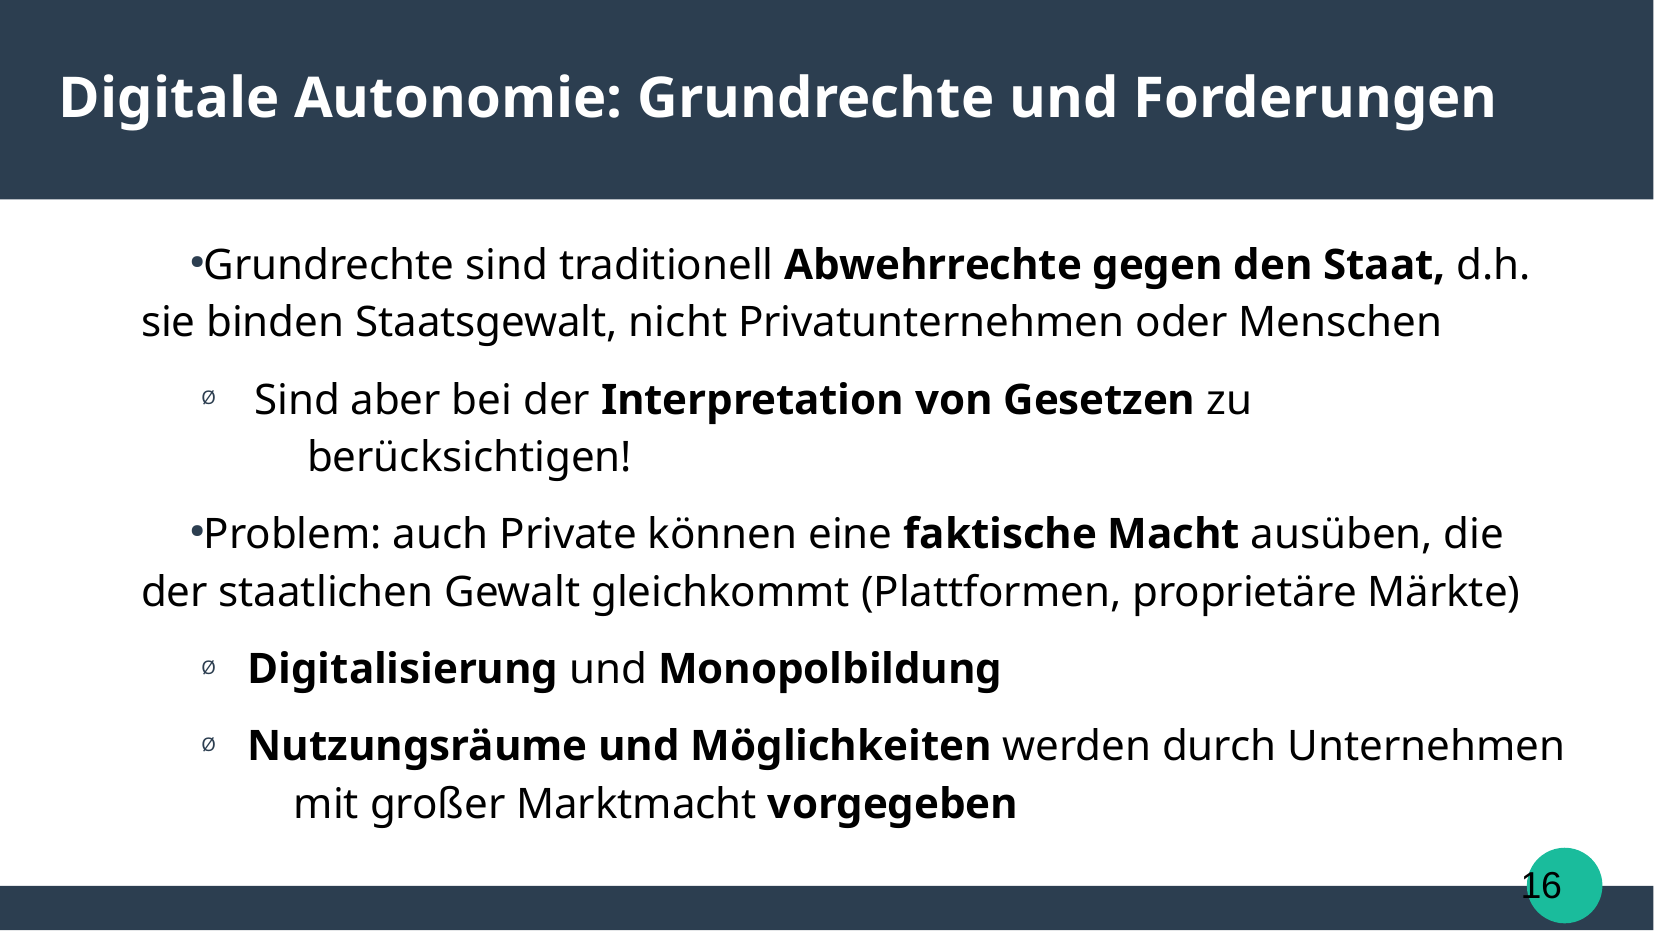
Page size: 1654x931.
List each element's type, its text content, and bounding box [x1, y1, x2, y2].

list Grundrechte sind traditionell Abwehrrechte gegen den Staat, d.h. sie binden Staatsgewalt, nicht Privatunternehmen oder Menschen Sind aber bei der Interpretation von Gesetzen zu berücksichtigen! Problem: auch Private können eine faktische Macht ausüben, die der staatlichen Gewalt gleichkommt (Plattformen, proprietäre Märkte) Digitalisierung und Monopolbildung Nutzungsräume und Möglichkeiten werden durch Unternehmen mit großer Marktmacht vorgegeben [59, 226, 1595, 848]
title Digitale Autonomie: Grundrechte und Forderungen [59, 37, 1595, 155]
